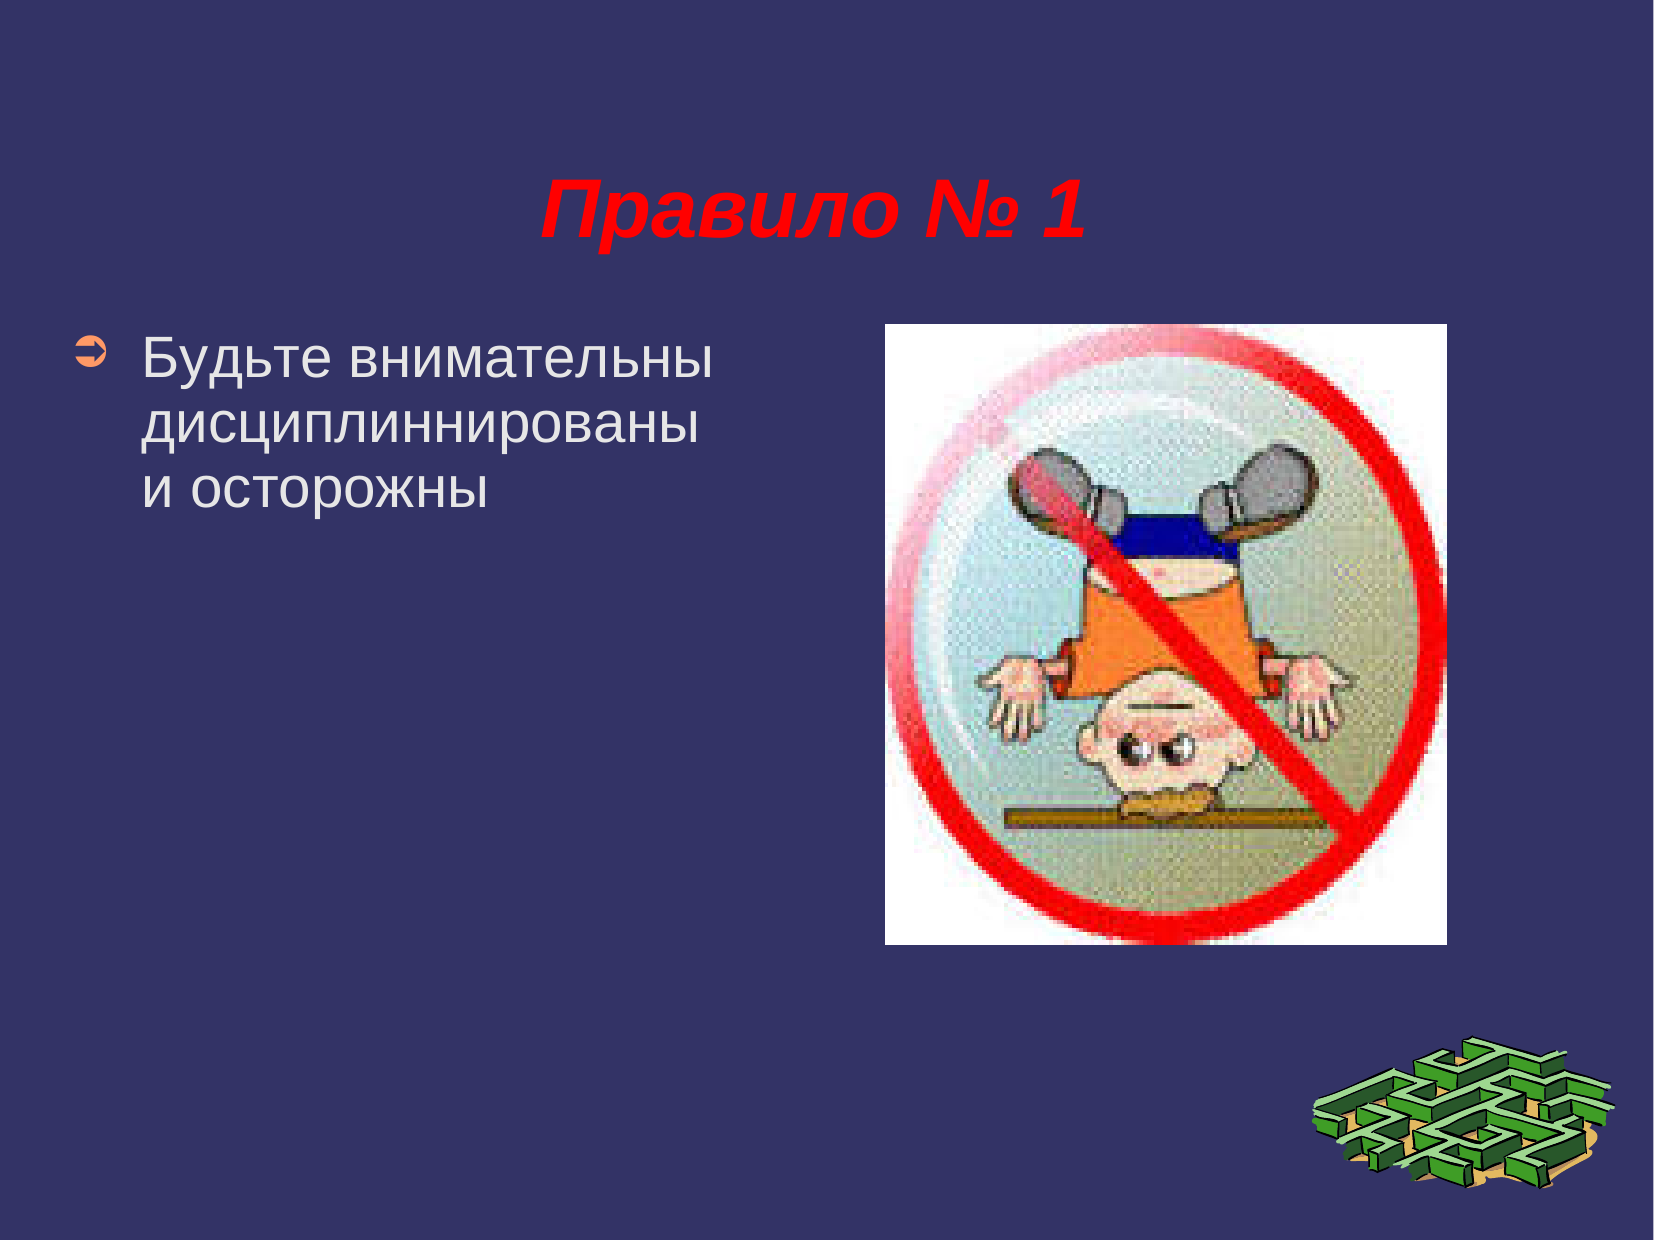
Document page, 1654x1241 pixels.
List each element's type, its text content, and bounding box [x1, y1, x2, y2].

title Правило № 1 [109, 105, 1522, 313]
picture [885, 324, 1447, 945]
list Будьте внимательны дисциплиннированы и осторожны [59, 324, 749, 1107]
